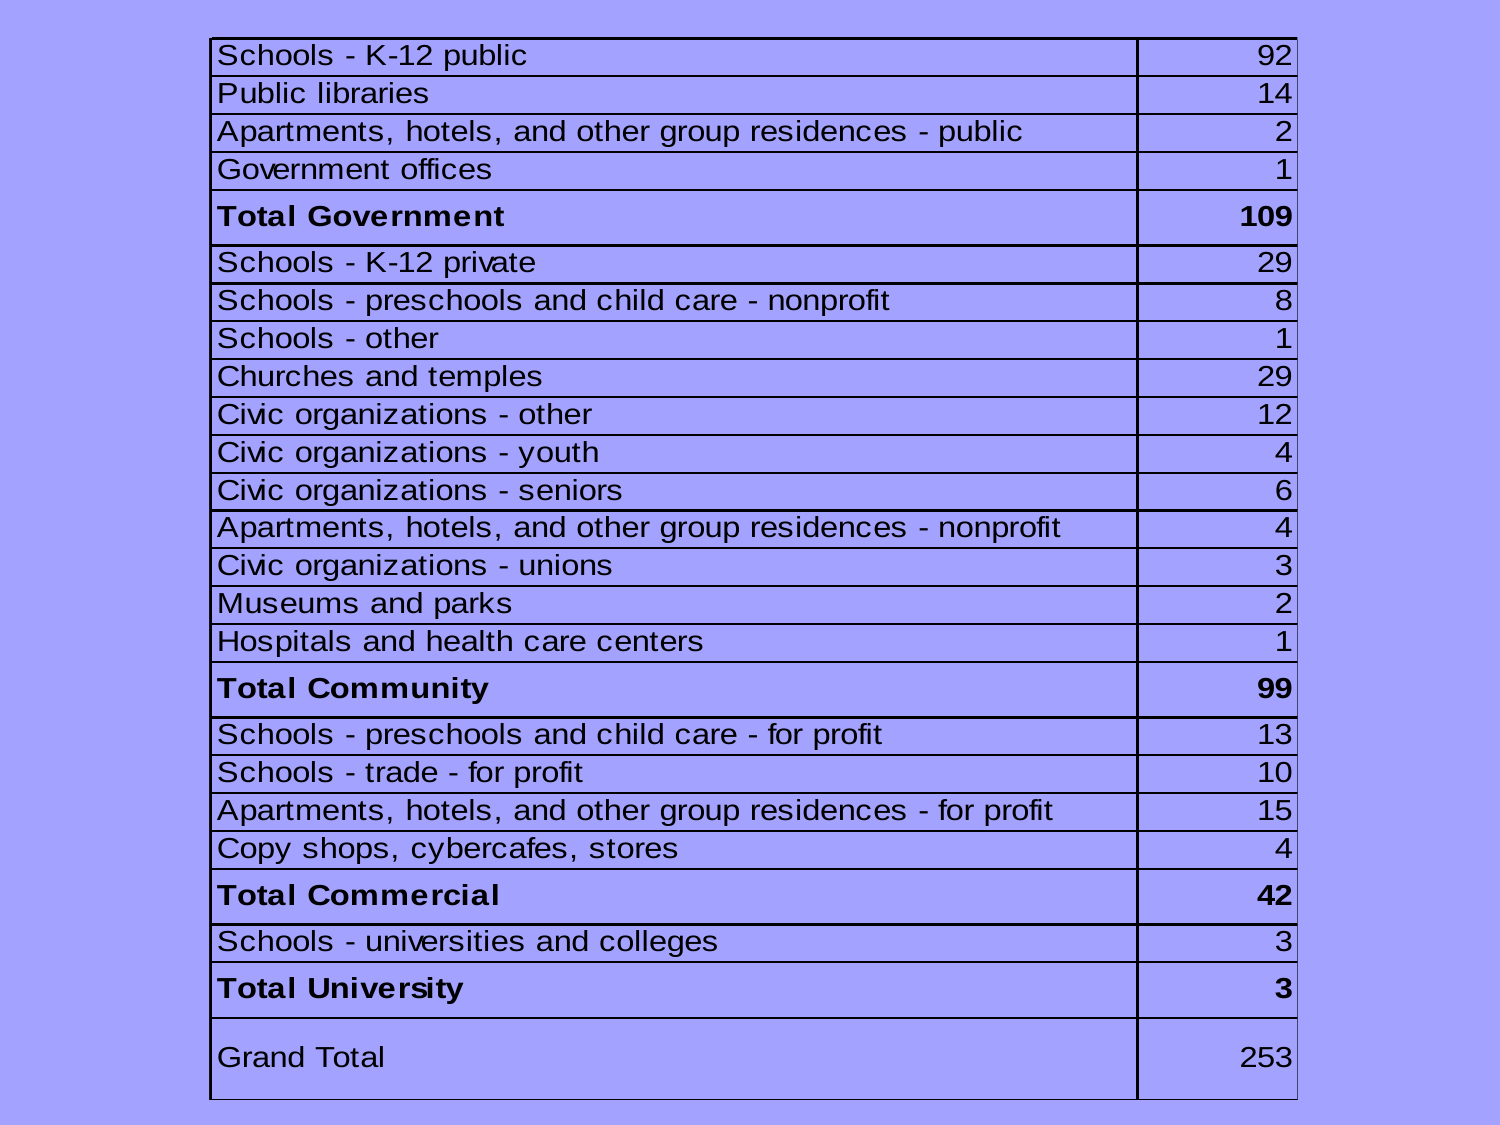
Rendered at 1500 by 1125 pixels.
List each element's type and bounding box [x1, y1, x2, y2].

text_box [209, 37, 1300, 1102]
